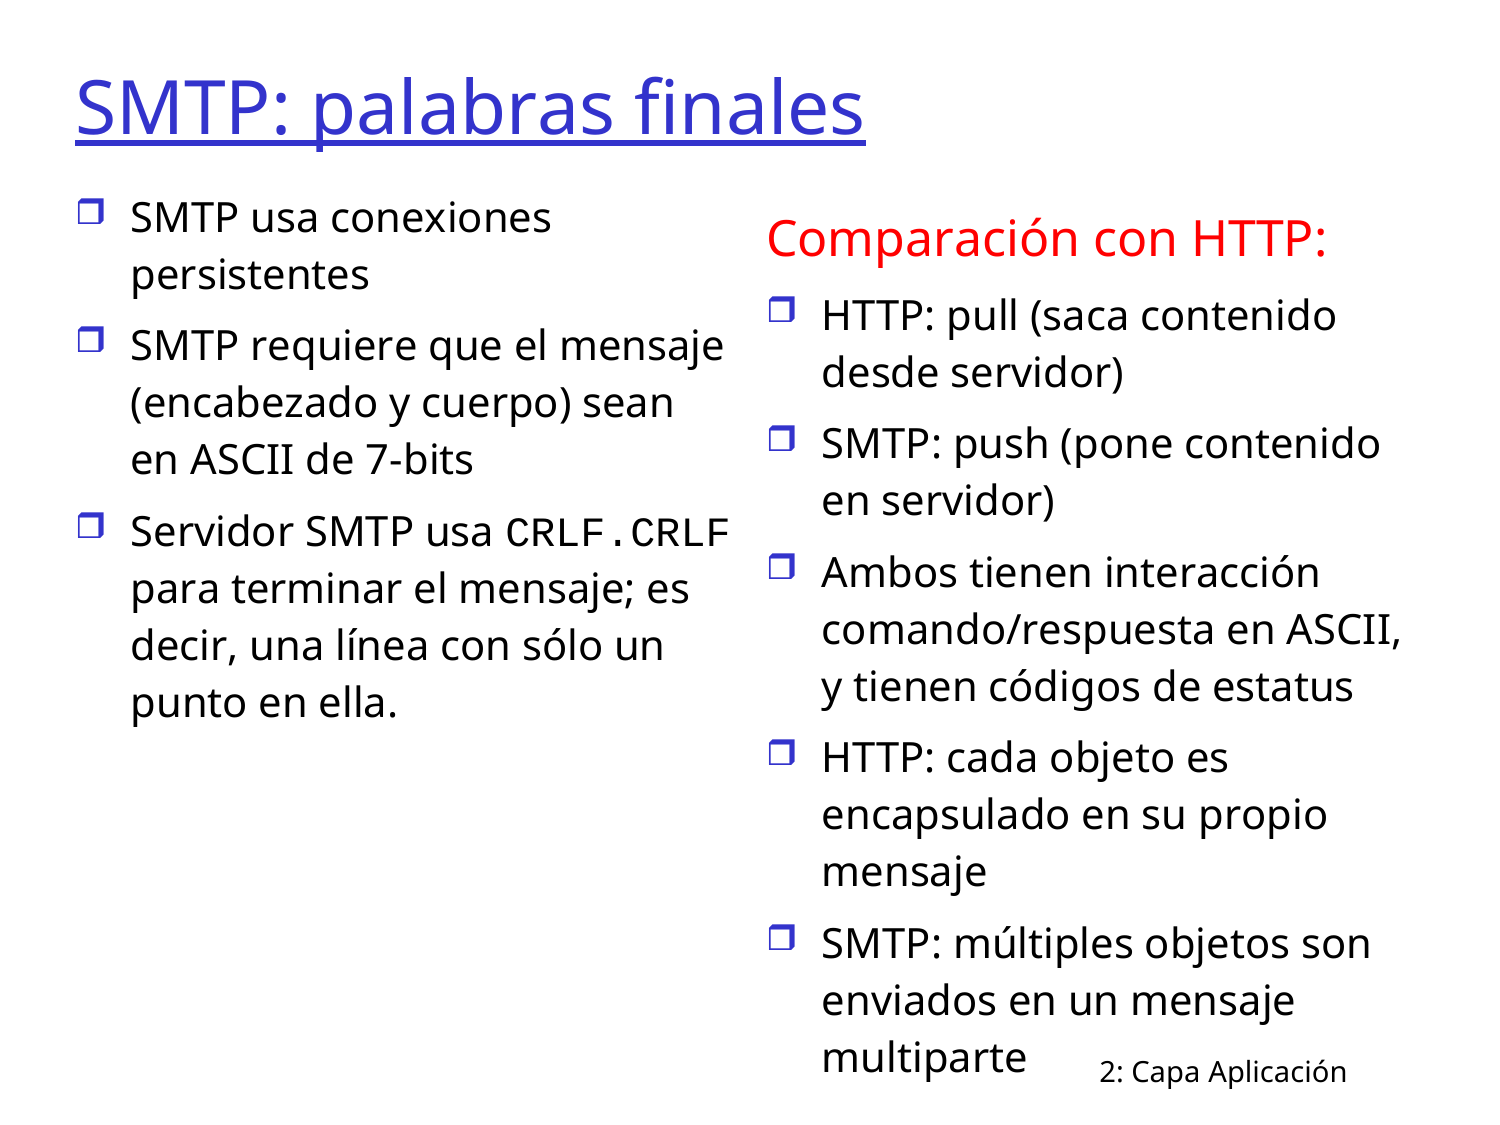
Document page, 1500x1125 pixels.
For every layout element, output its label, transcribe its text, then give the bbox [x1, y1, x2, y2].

list SMTP usa conexiones persistentes SMTP requiere que el mensaje (encabezado y cuerpo) sean en ASCII de 7-bits Servidor SMTP usa CRLF.CRLF para terminar el mensaje; es decir, una línea con sólo un punto en ella. [75, 187, 734, 1021]
list Comparación con HTTP: HTTP: pull (saca contenido desde servidor)‏ SMTP: push (pone contenido en servidor)‏ Ambos tienen interacción comando/respuesta en ASCII, y tienen códigos de estatus HTTP: cada objeto es encapsulado en su propio mensaje SMTP: múltiples objetos son enviados en un mensaje multiparte [766, 202, 1426, 1021]
title SMTP: palabras finales [75, 23, 1426, 188]
